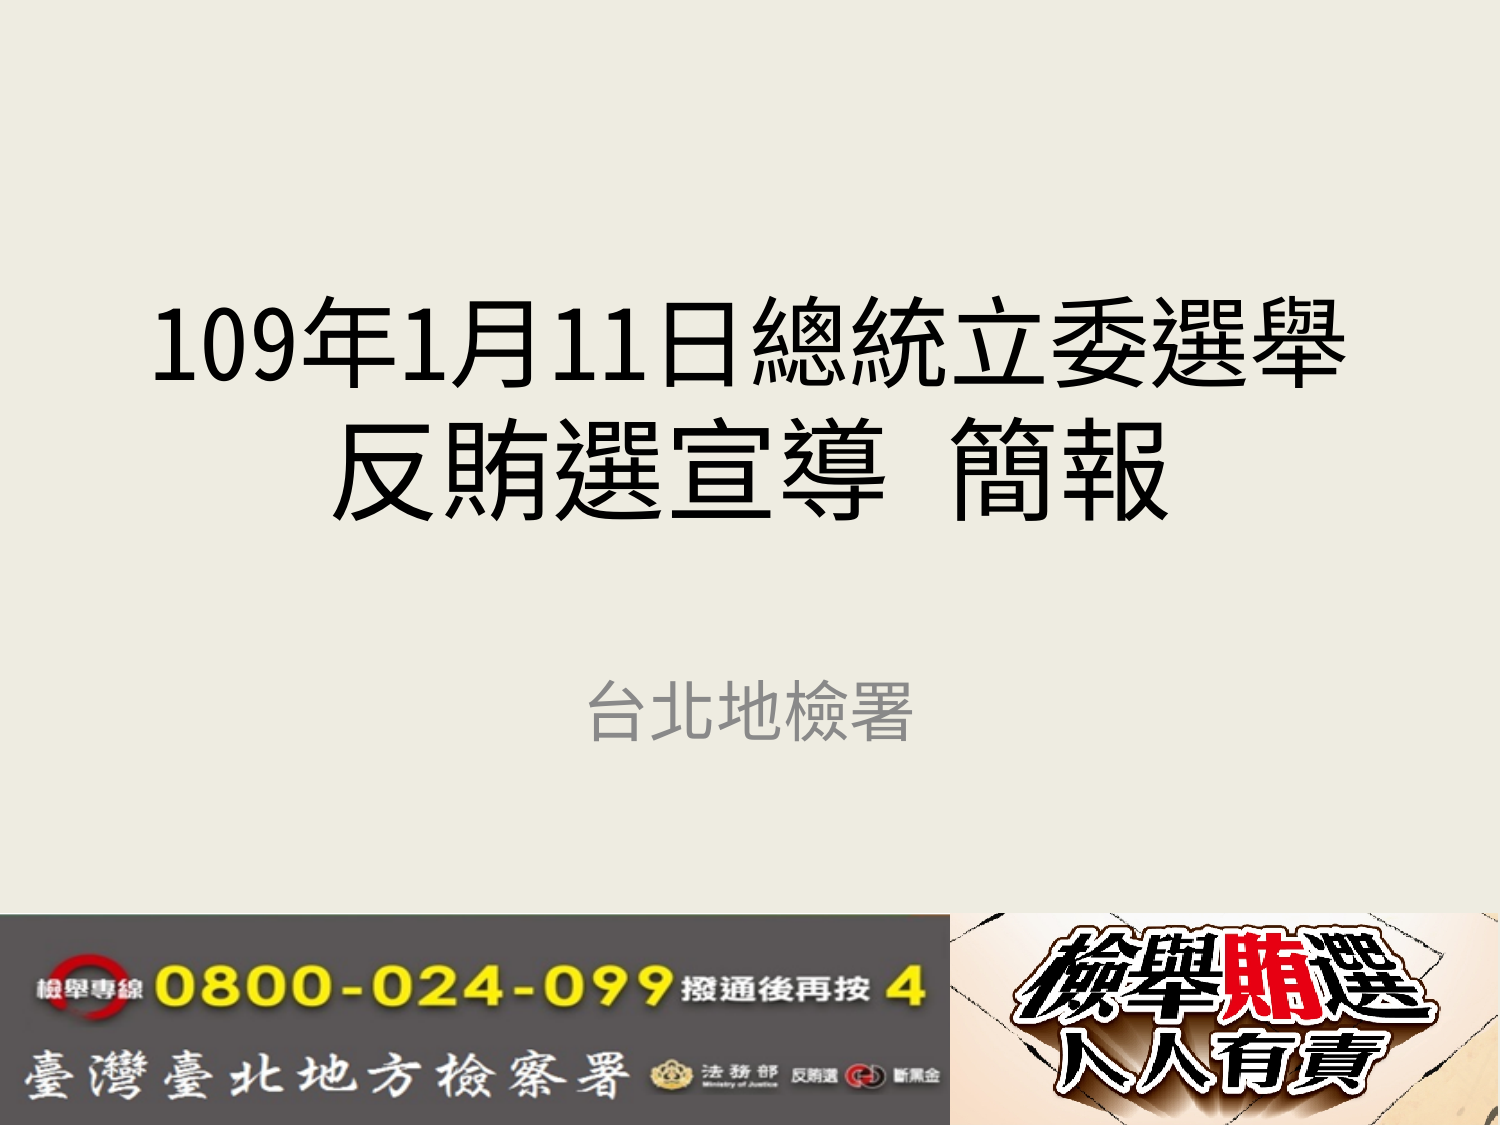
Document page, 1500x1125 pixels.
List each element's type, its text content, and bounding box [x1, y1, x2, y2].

picture [0, 913, 1498, 1125]
title 109年1月11日總統立委選舉 反賄選宣導 簡報 台北地檢署 [112, 255, 1388, 775]
